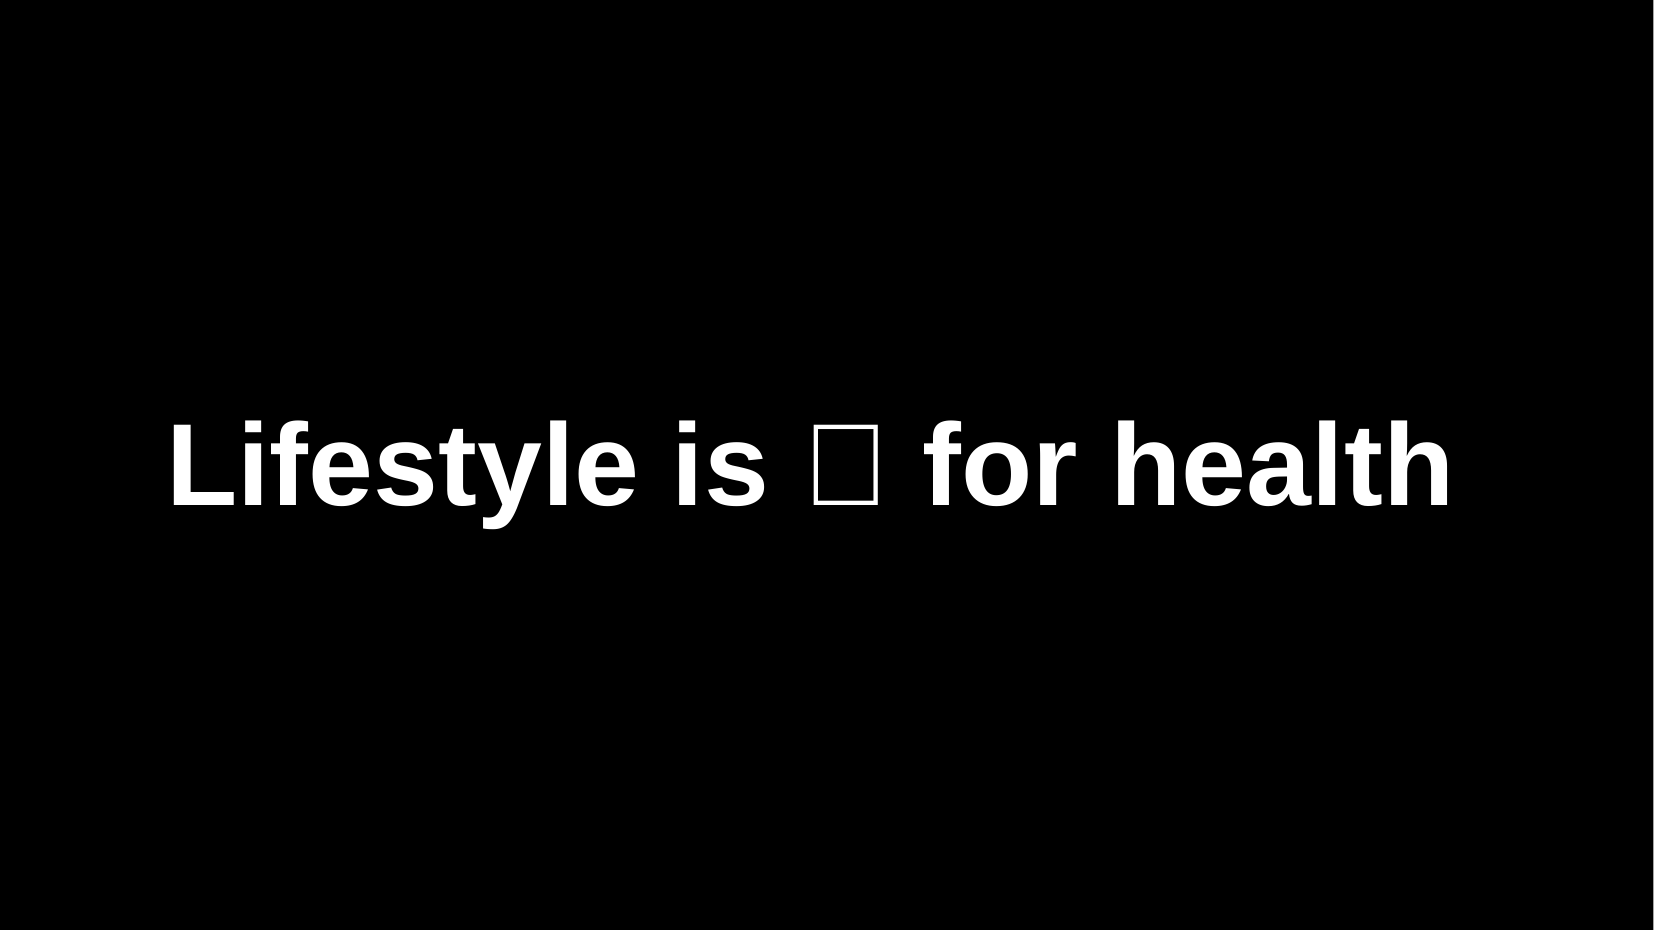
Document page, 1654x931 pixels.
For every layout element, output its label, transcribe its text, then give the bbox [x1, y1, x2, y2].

subtitle Lifestyle is 🔑 for health [82, 0, 1571, 931]
